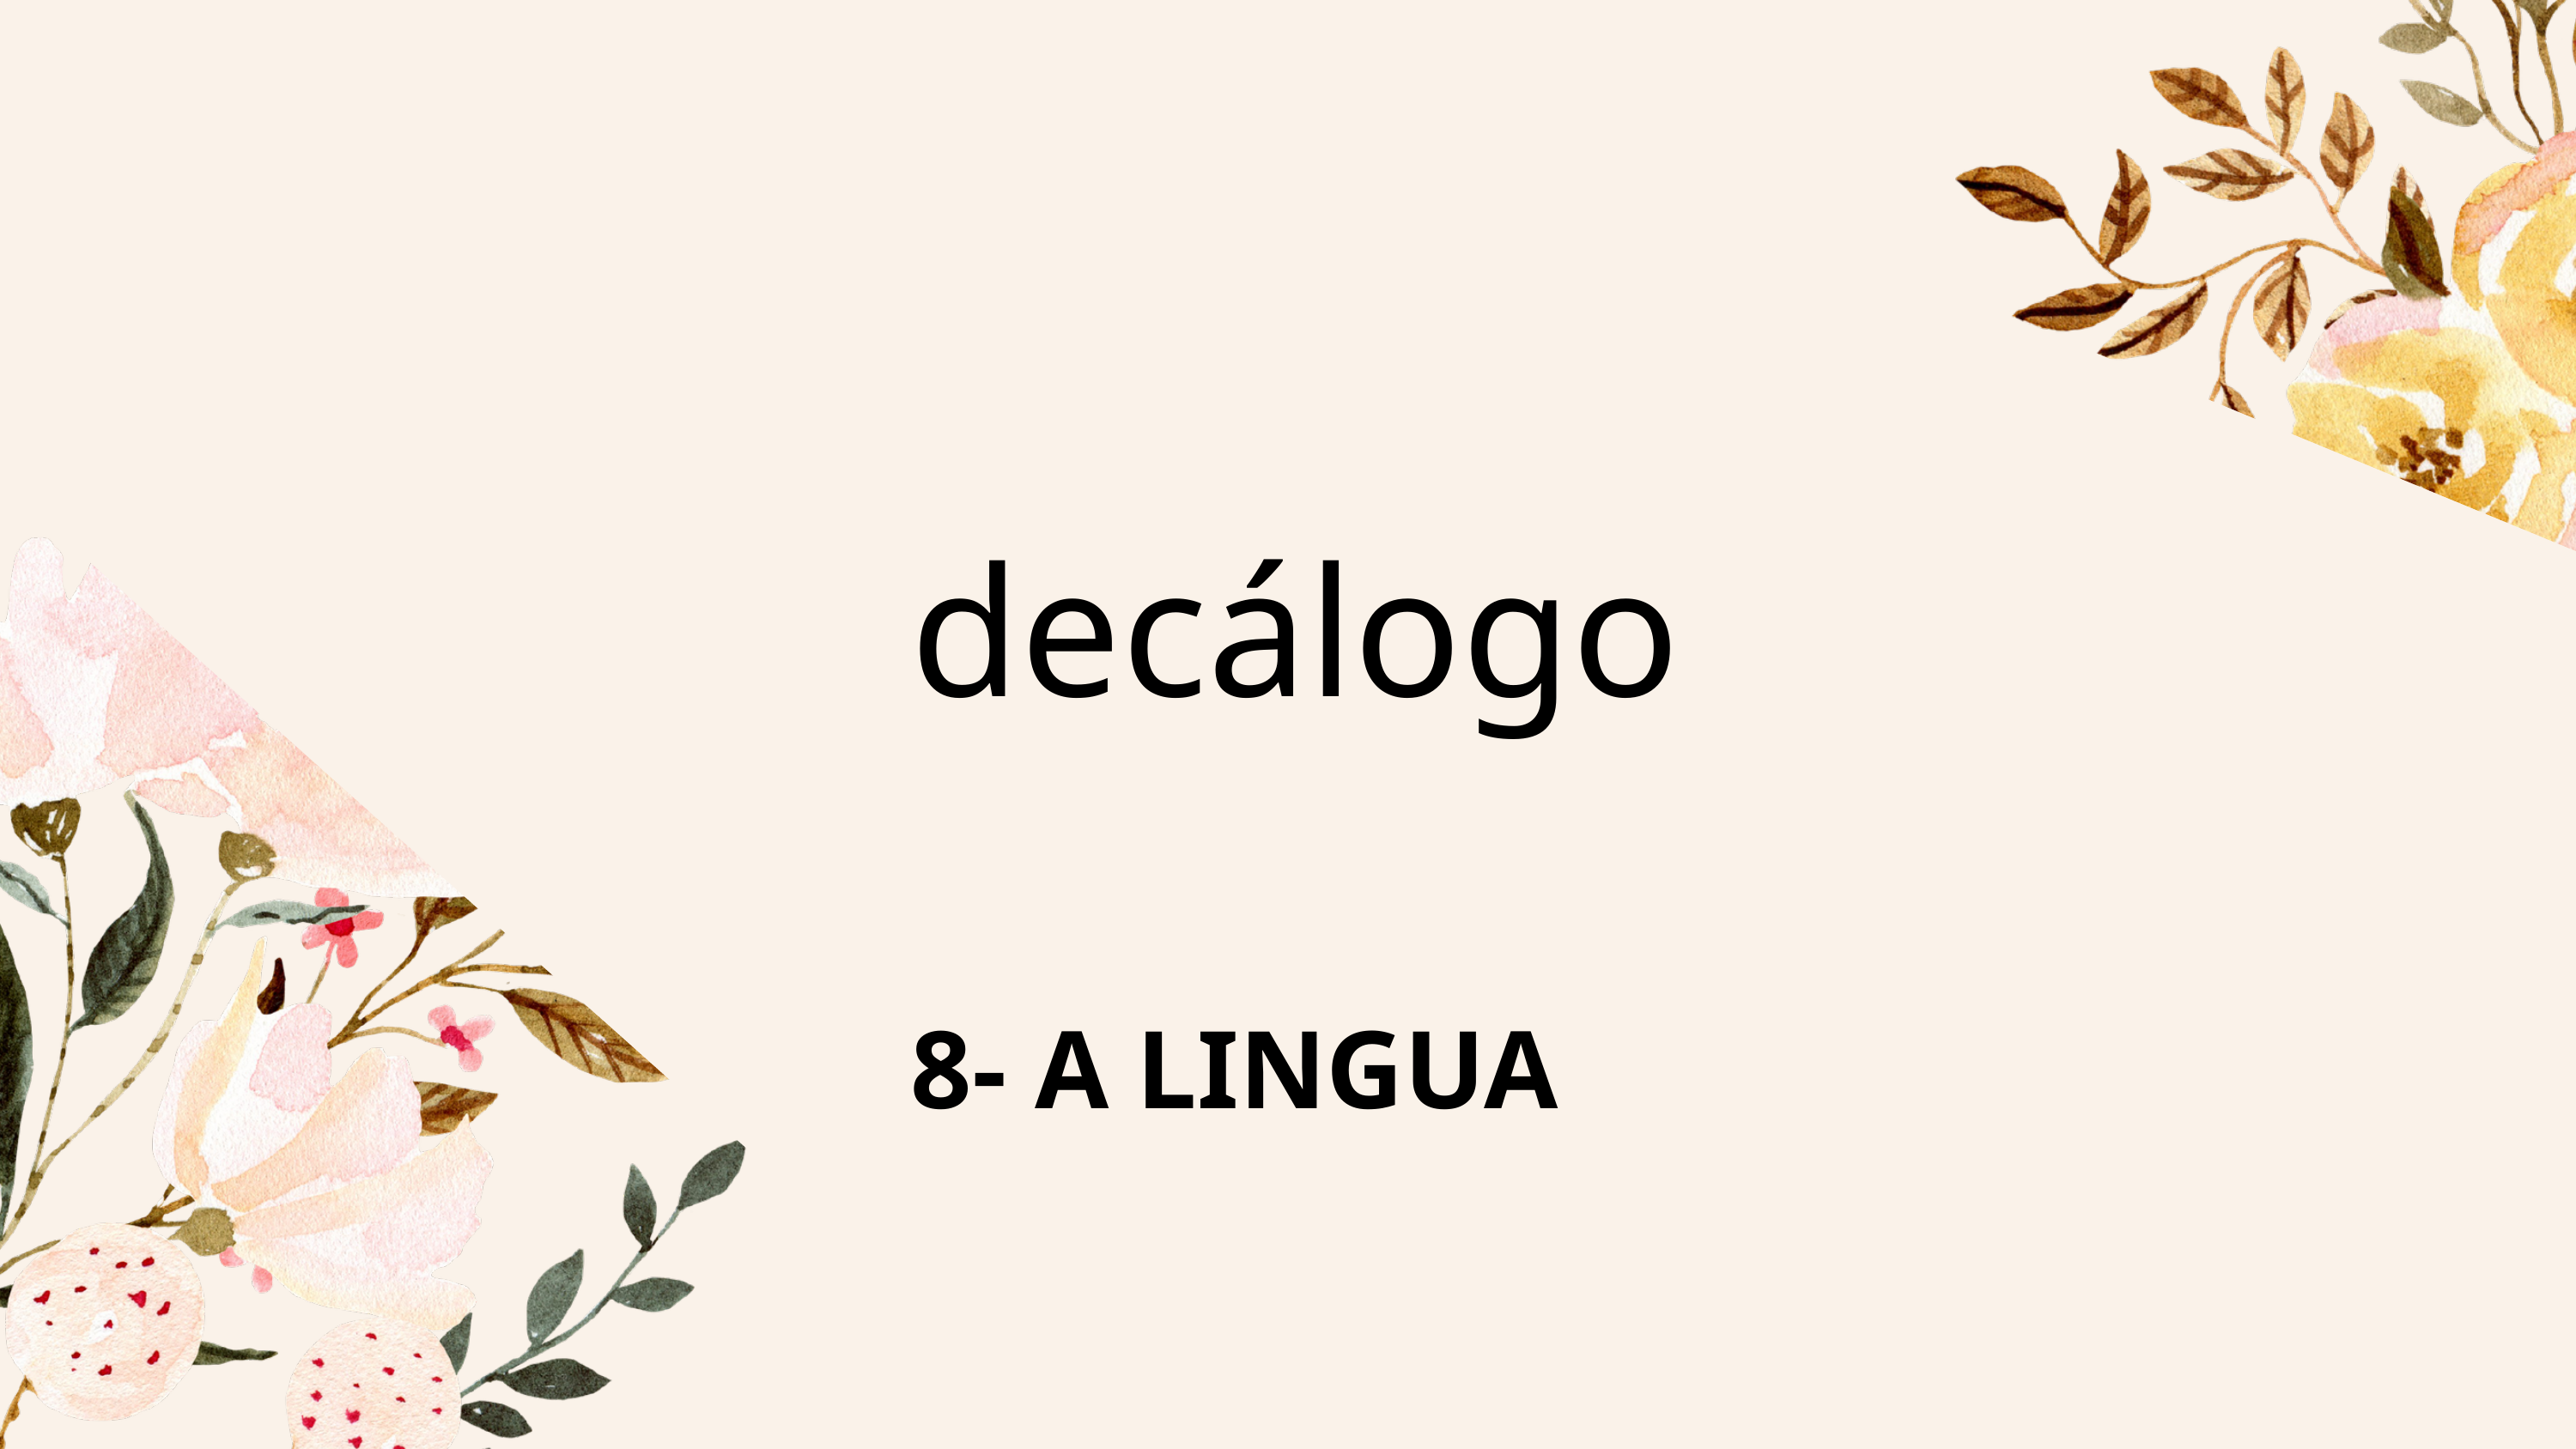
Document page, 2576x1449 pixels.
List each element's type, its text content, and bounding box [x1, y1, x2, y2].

text_box 8- A LINGUA [910, 996, 1850, 1131]
text_box decálogo [1487, 612, 1541, 685]
text_box [1909, 0, 2576, 551]
text_box decálogo [910, 517, 1809, 732]
text_box [0, 482, 911, 1449]
